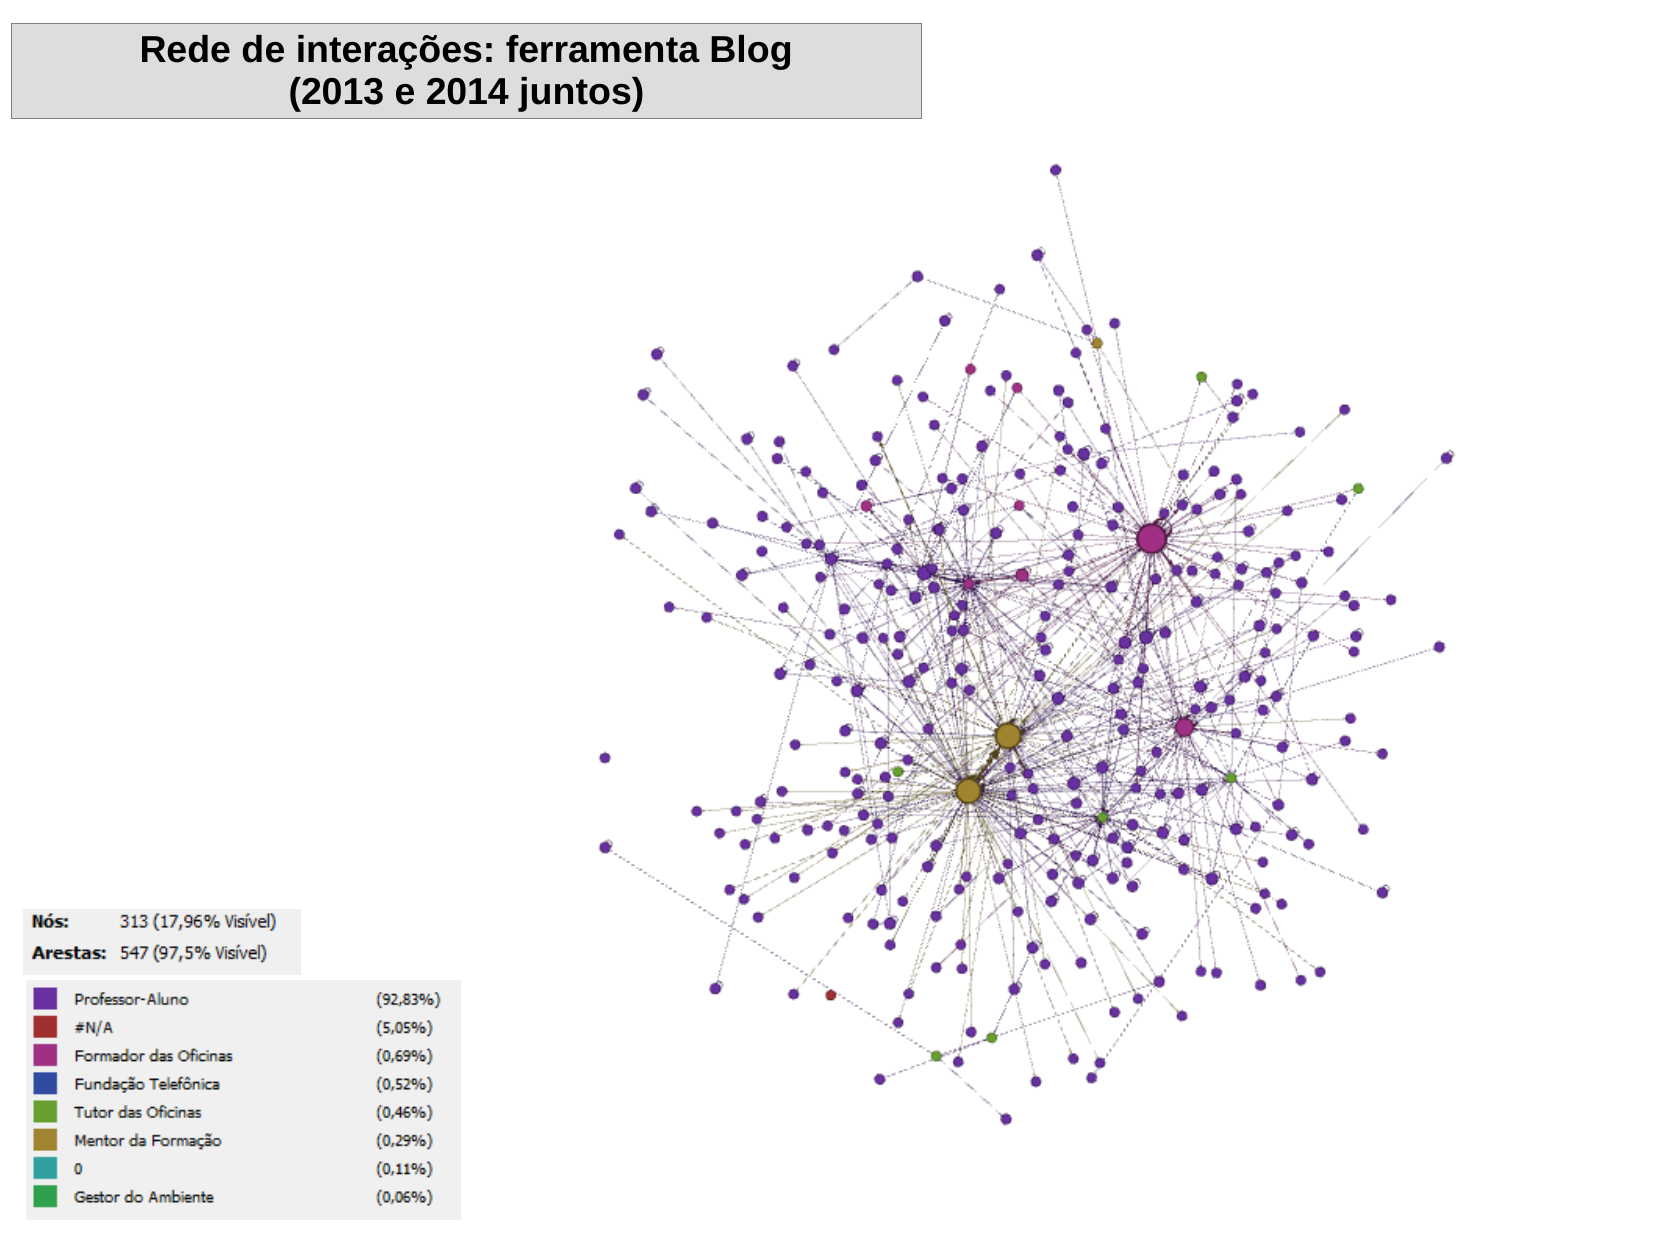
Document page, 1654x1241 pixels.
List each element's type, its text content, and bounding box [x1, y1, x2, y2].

picture [26, 980, 461, 1220]
text_box Rede de interações: ferramenta Blog (2013 e 2014 juntos) [11, 23, 922, 119]
picture [555, 136, 1485, 1146]
picture [23, 909, 301, 976]
